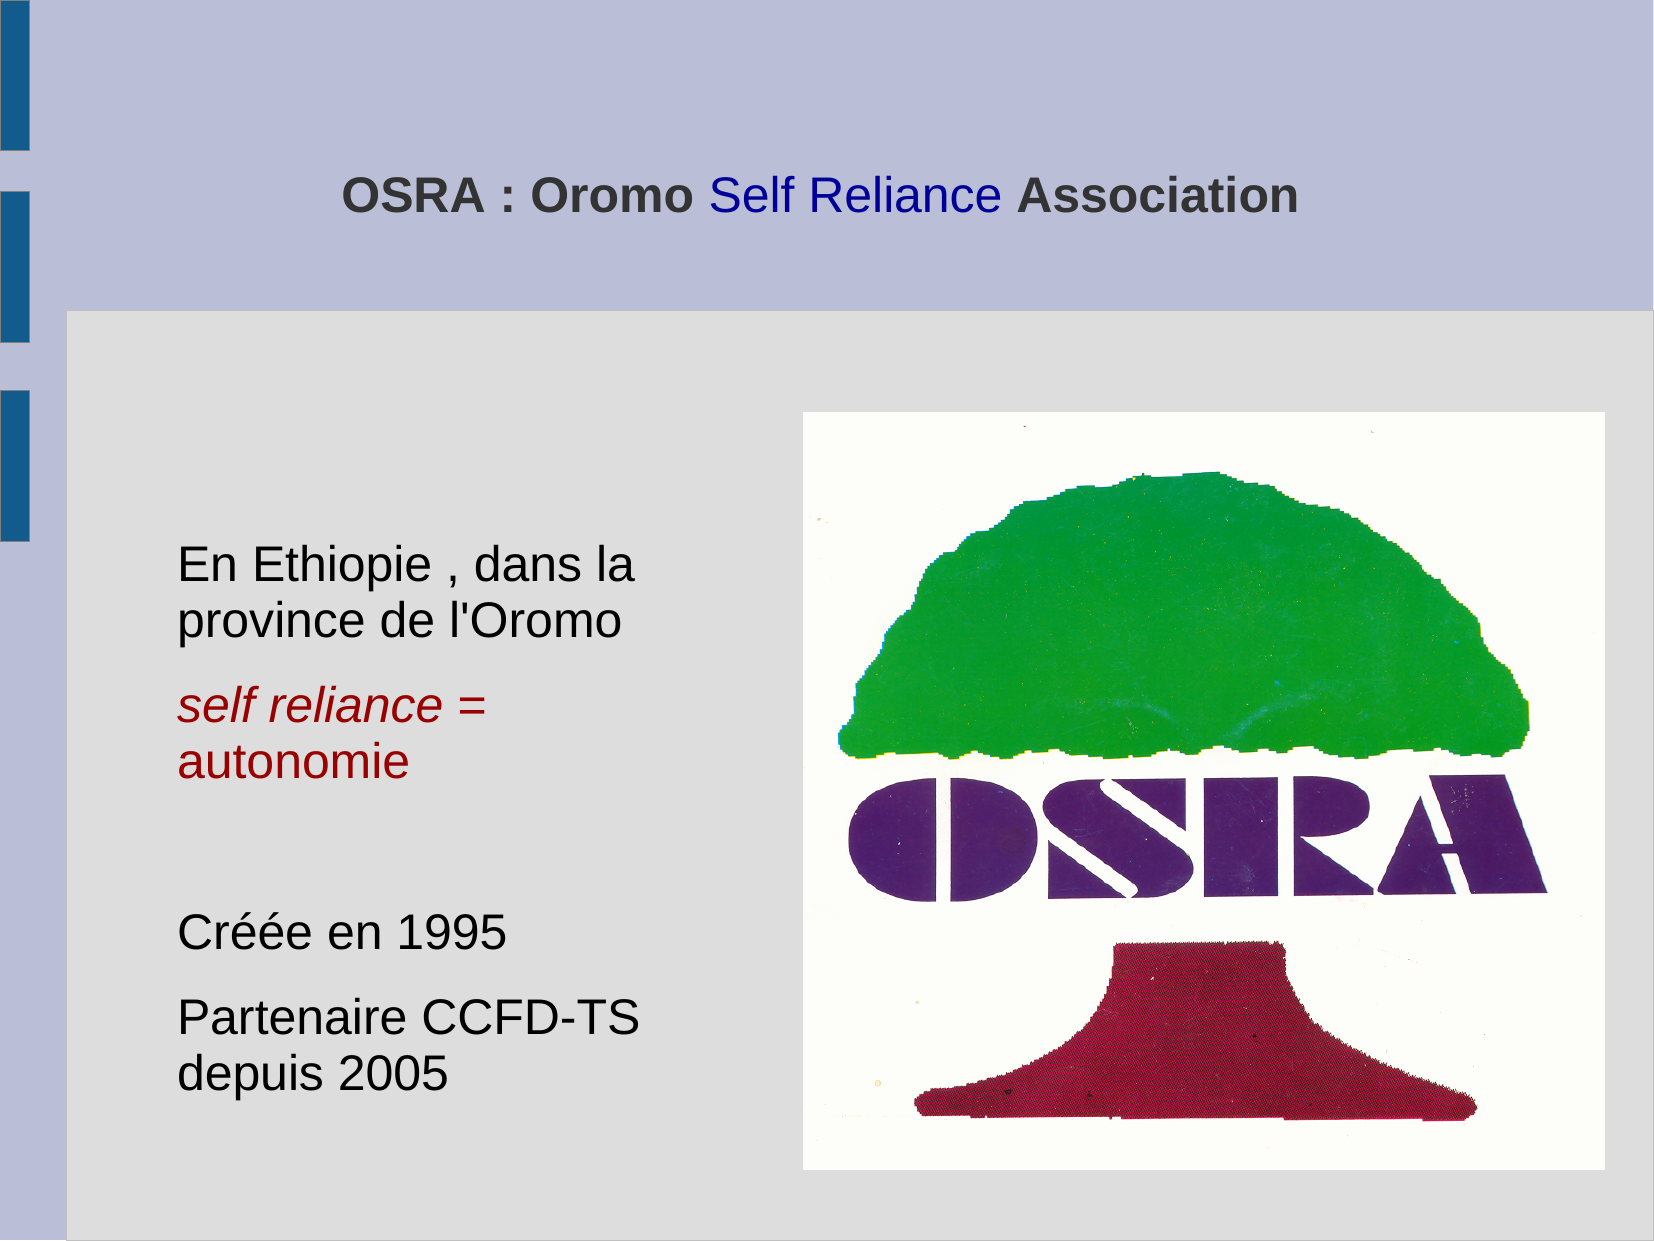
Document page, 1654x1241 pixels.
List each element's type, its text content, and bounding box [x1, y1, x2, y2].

list En Ethiopie , dans la province de l'Oromo self reliance = autonomie Créée en 1995 Partenaire CCFD-TS depuis 2005 [106, 366, 694, 1148]
picture [803, 412, 1605, 1170]
title OSRA : Oromo Self Reliance Association [121, 91, 1534, 299]
